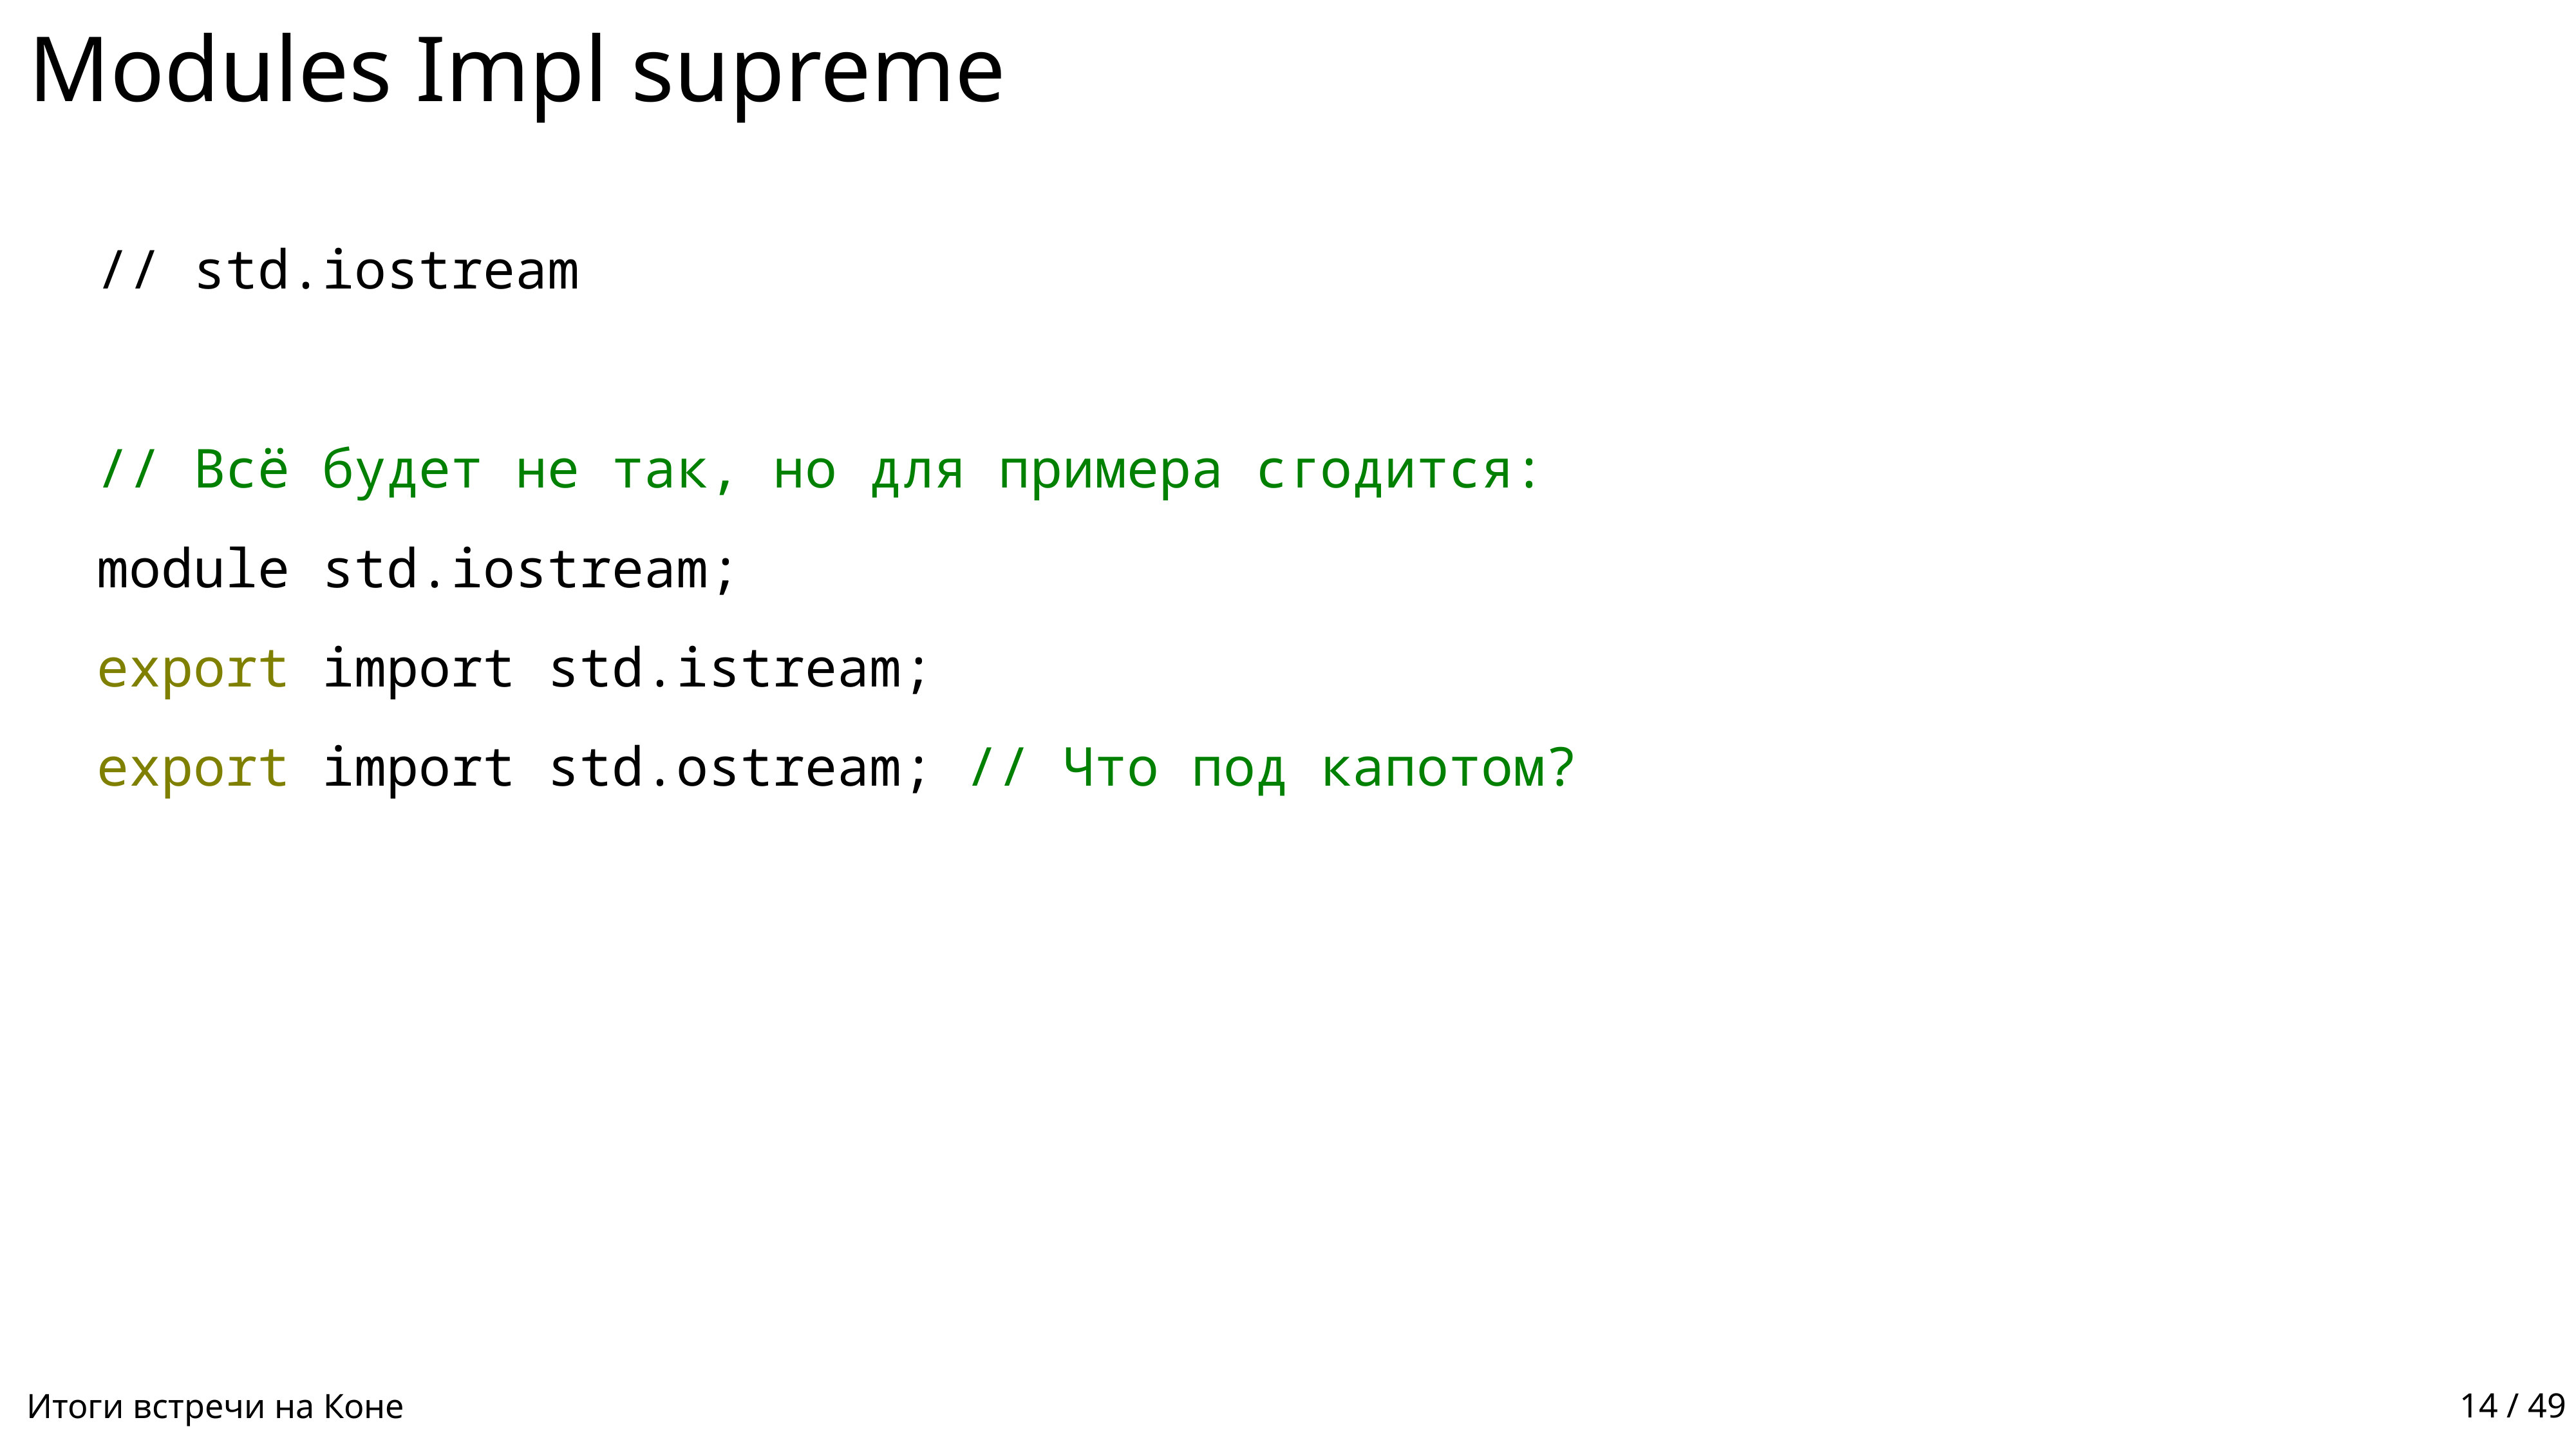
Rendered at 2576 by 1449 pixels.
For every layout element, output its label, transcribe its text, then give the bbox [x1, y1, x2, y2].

list // std.iostream // Вcё будет не так, но для примера сгодится: module std.iostream; export import std.istream; export import std.ostream; // Что под капотом? [87, 214, 2550, 1382]
list <number> / 49 [1479, 1376, 2576, 1431]
title Modules Impl supreme [19, 19, 2550, 155]
list Итоги встречи на Коне [17, 1376, 1114, 1431]
